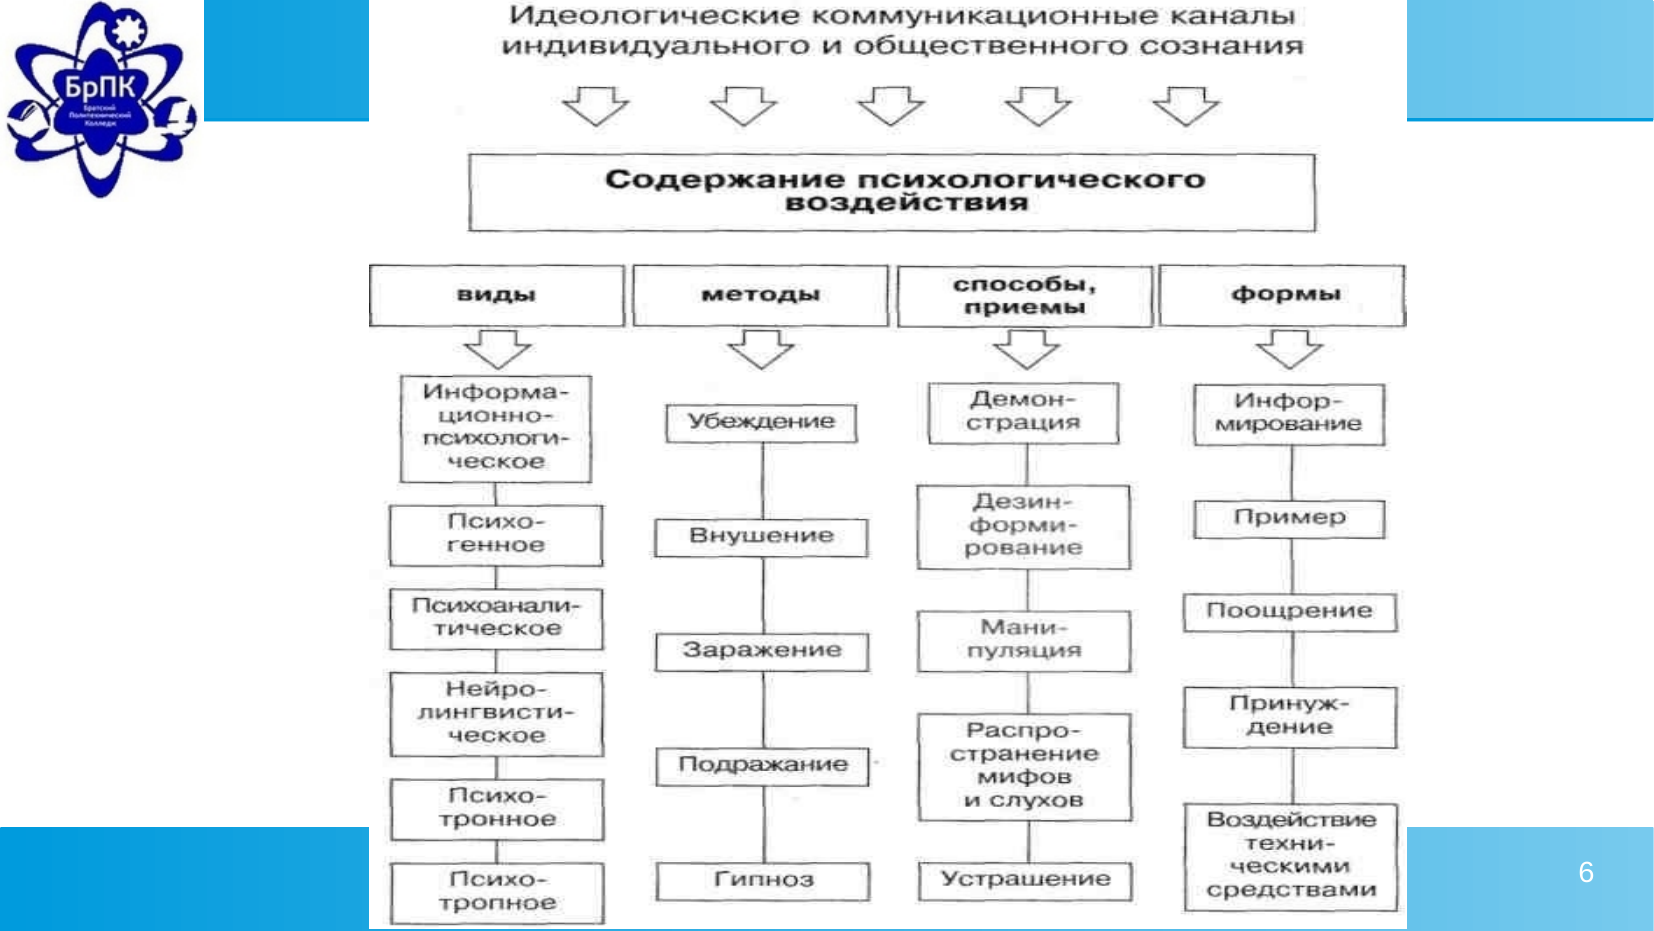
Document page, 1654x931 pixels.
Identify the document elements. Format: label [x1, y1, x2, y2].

picture [369, 0, 1407, 929]
picture [0, 0, 204, 203]
